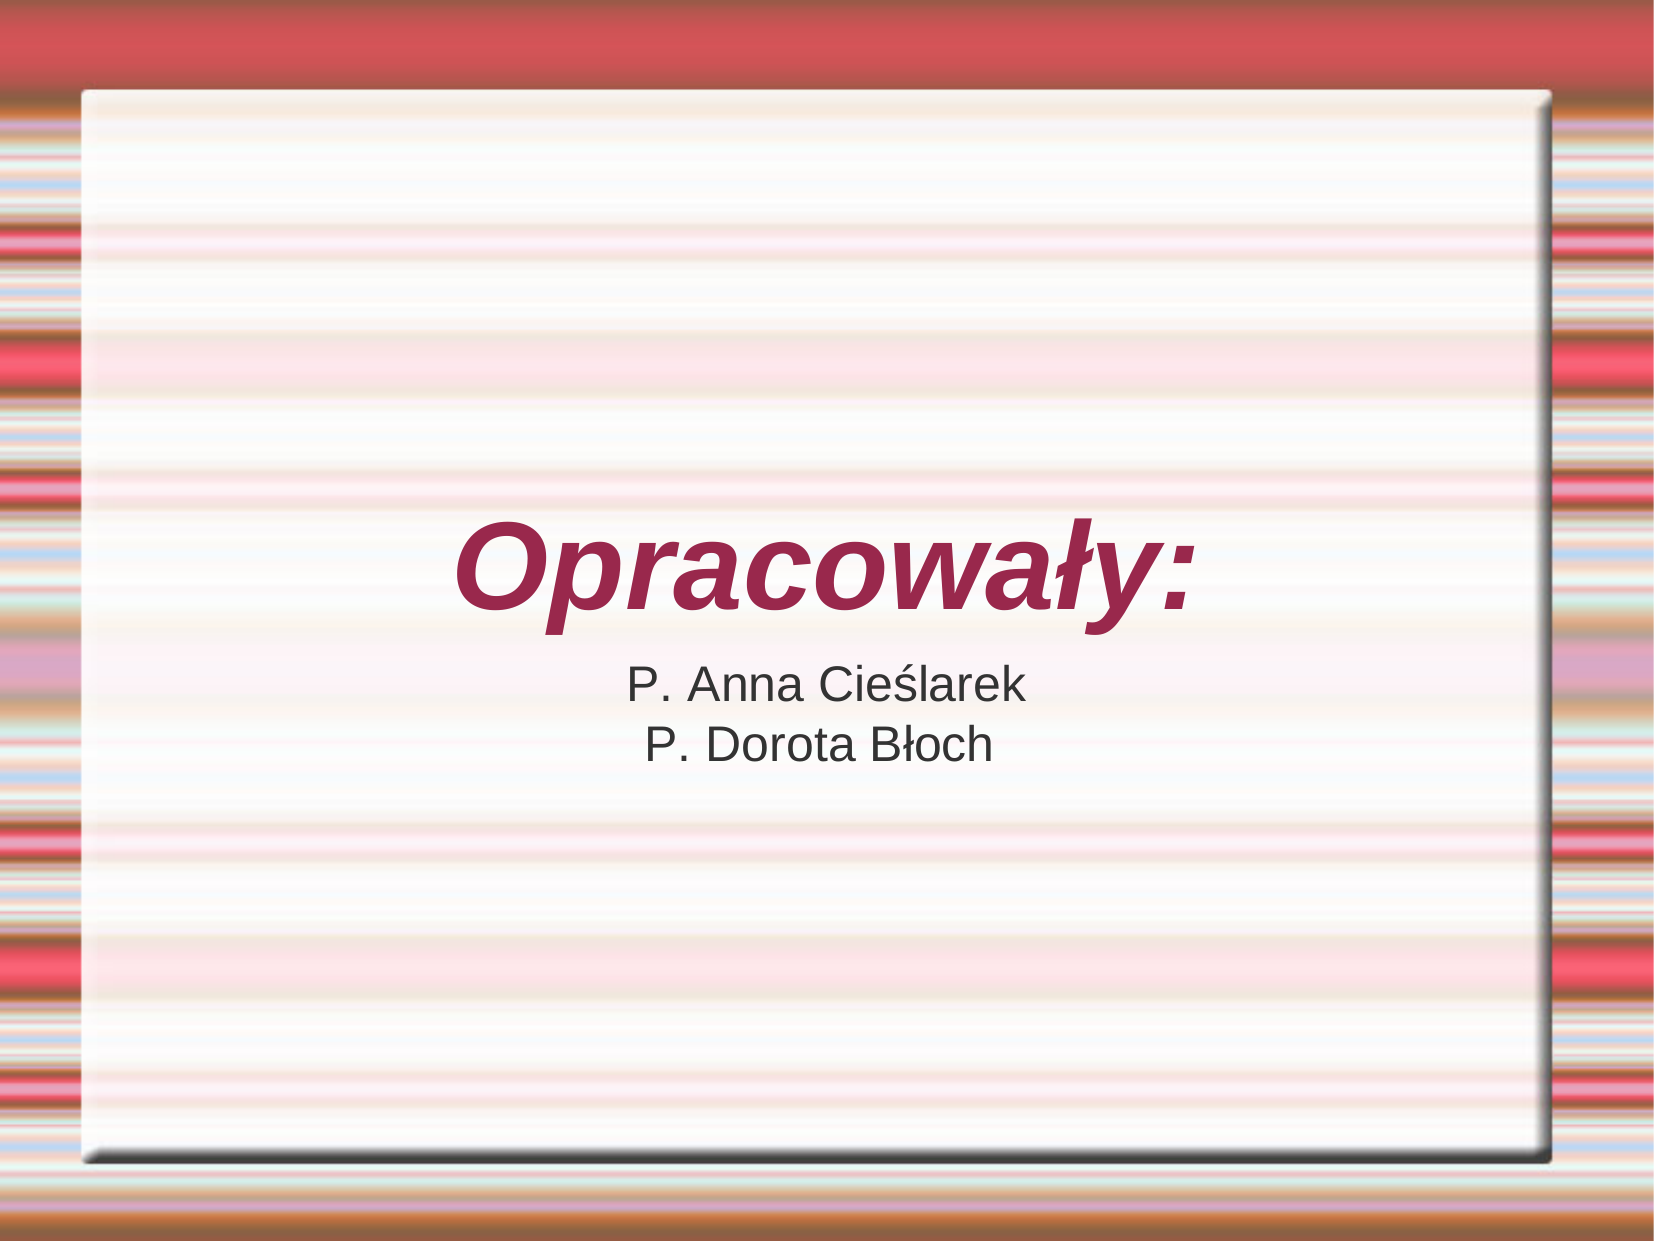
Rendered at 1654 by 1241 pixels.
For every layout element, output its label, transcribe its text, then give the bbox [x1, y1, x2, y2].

subtitle P. Anna Cieślarek P. Dorota Błoch [206, 651, 1447, 951]
title Opracowały: [206, 202, 1447, 635]
